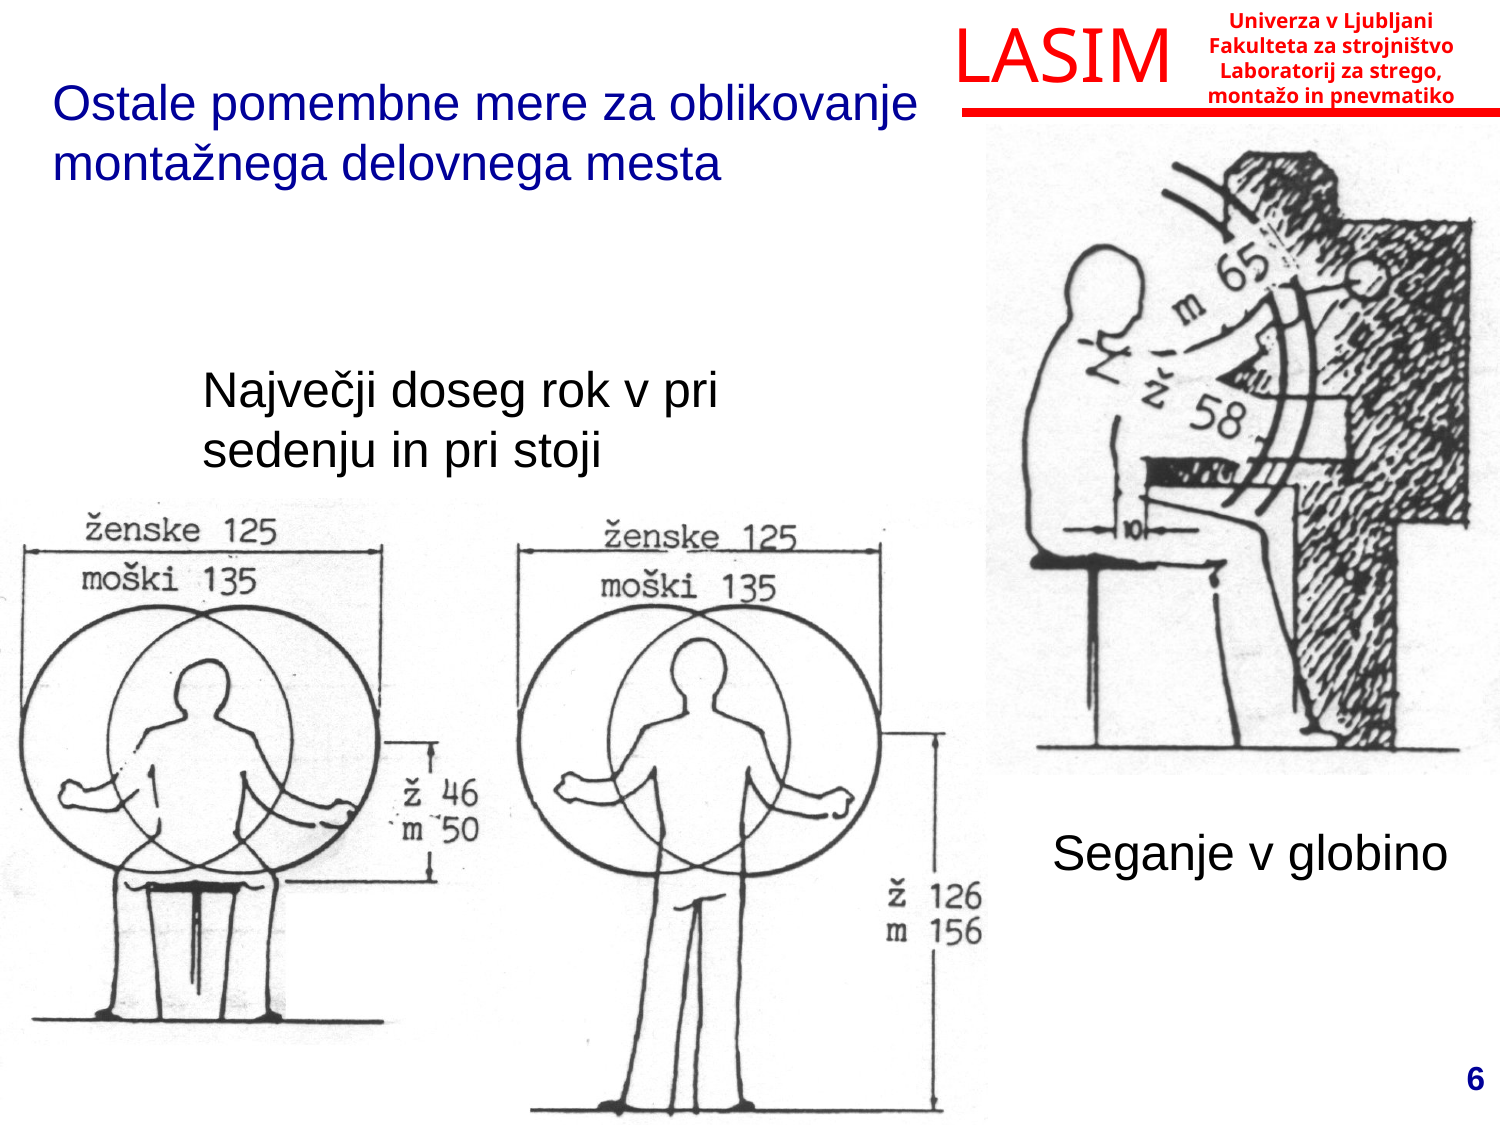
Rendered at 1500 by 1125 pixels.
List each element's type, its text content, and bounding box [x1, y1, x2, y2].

text_box Seganje v globino [1037, 812, 1500, 888]
picture [0, 124, 1500, 1125]
text_box Največji doseg rok v pri sedenju in pri stoji [187, 349, 888, 486]
text_box Ostale pomembne mere za oblikovanje montažnega delovnega mesta [37, 62, 951, 198]
